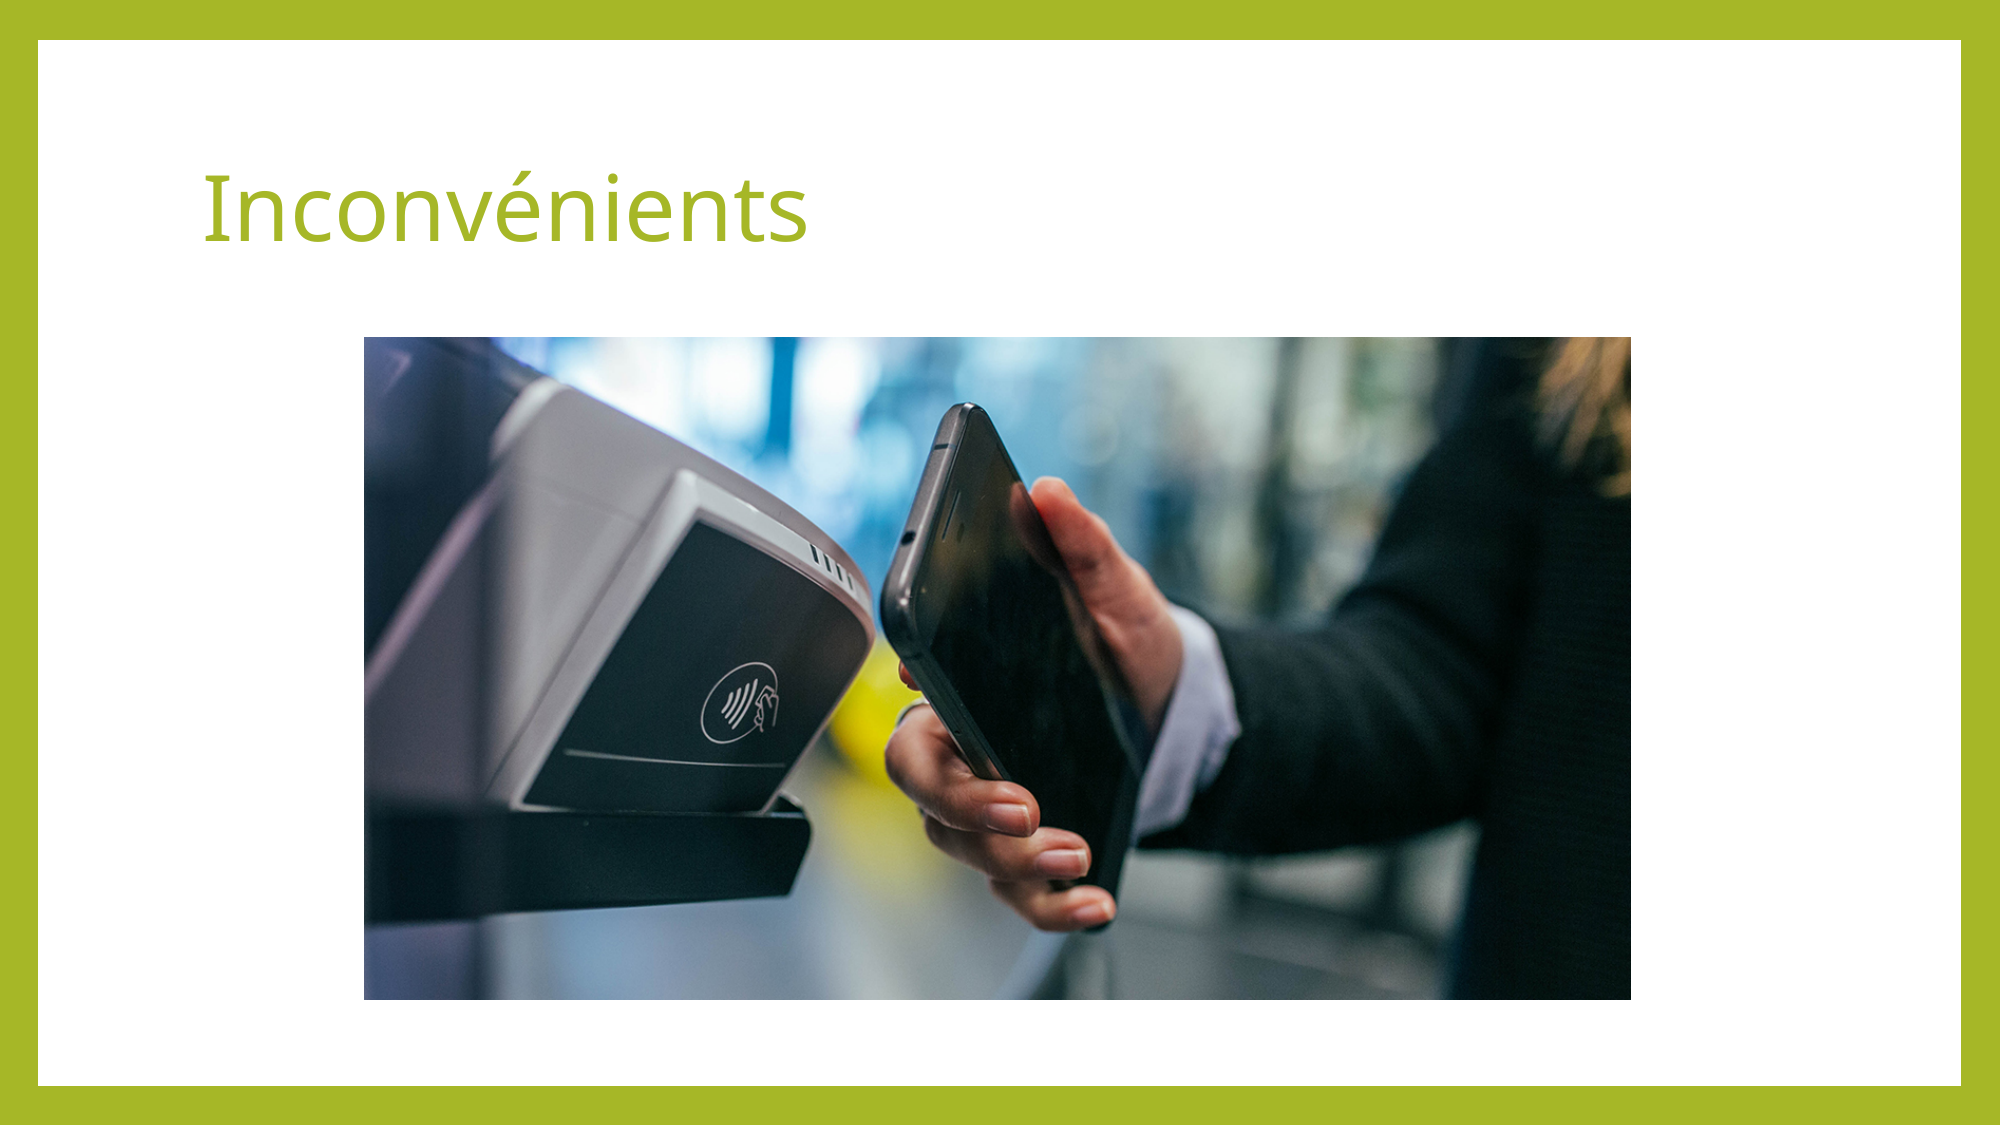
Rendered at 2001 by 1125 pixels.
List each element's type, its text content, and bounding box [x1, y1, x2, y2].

title Inconvénients [187, 99, 1808, 323]
picture [364, 337, 1631, 1000]
